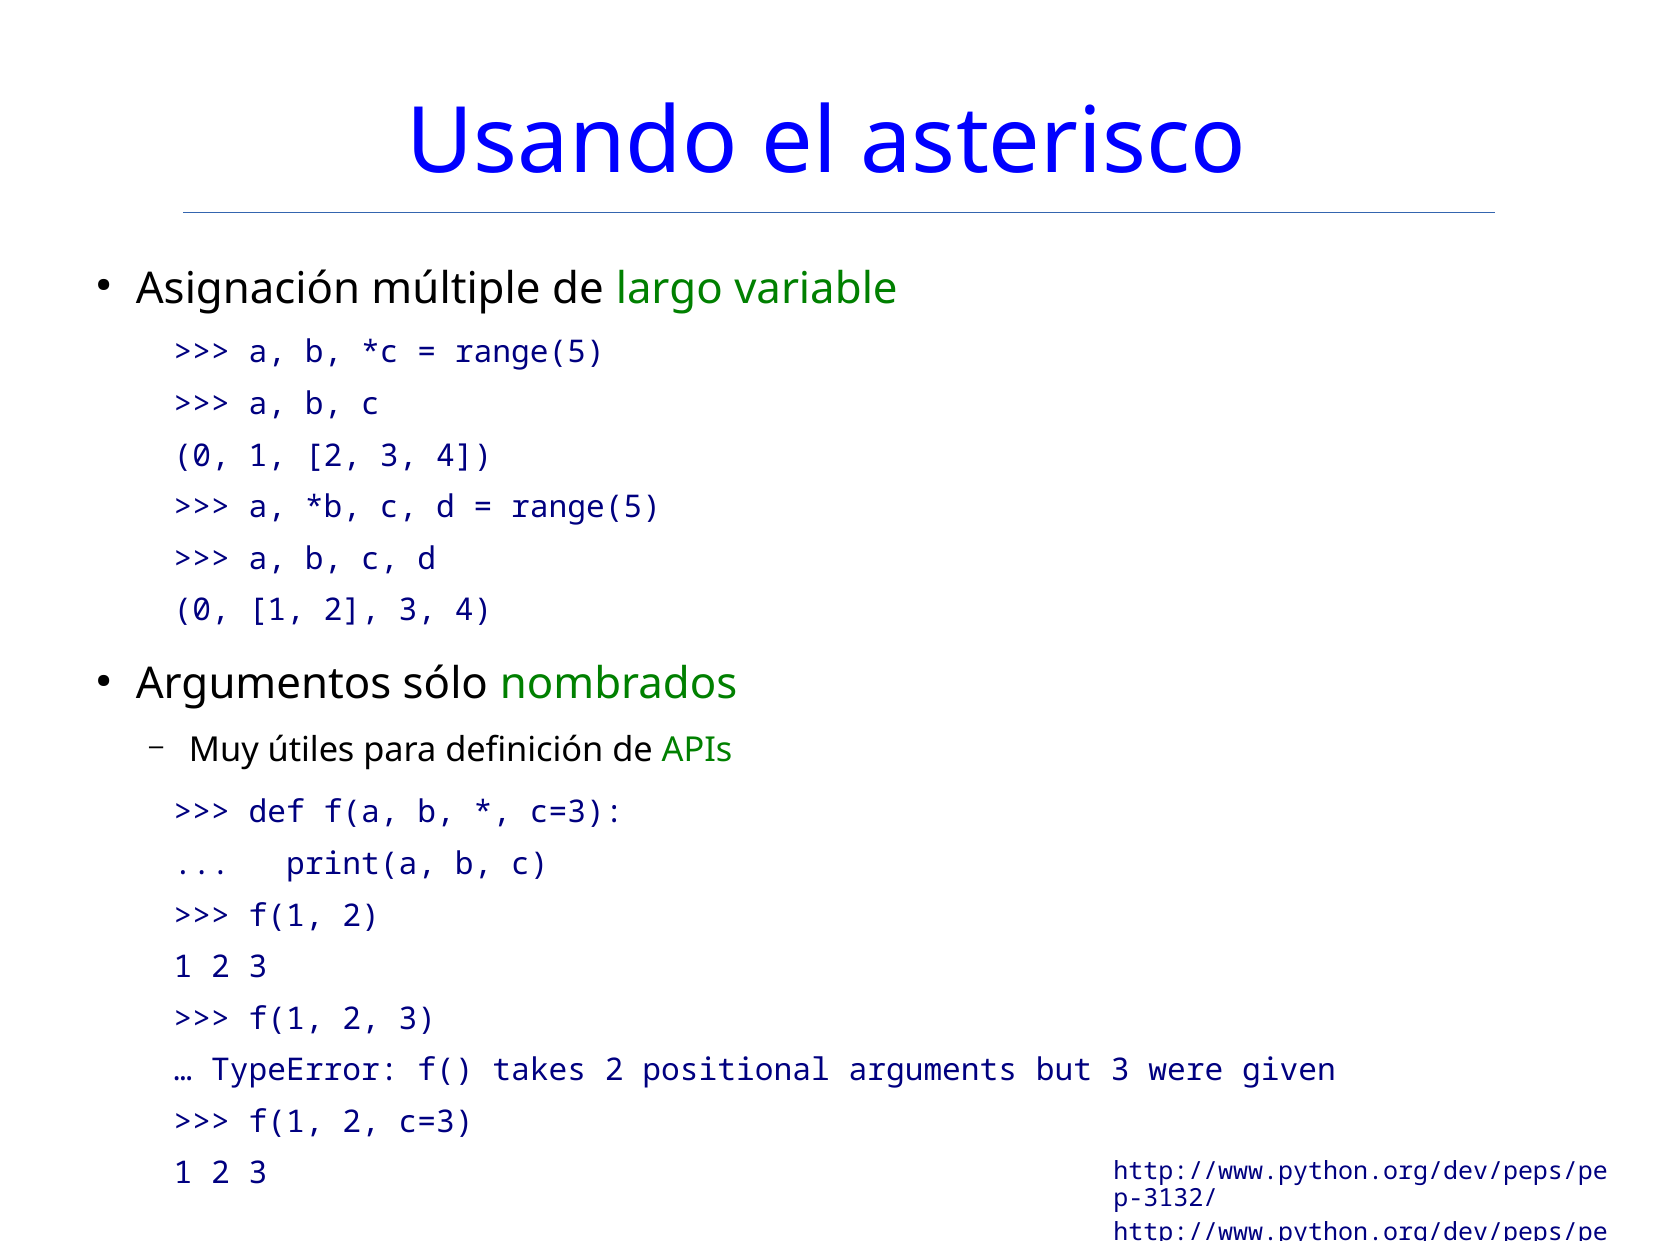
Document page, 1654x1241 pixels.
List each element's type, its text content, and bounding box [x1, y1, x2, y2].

title Usando el asterisco [82, 49, 1571, 225]
text_box http://www.python.org/dev/peps/pep-3132/ http://www.python.org/dev/peps/pep-3102/ [1098, 1145, 1630, 1217]
list Asignación múltiple de largo variable >>> a, b, *c = range(5) >>> a, b, c (0, 1, [2, 3, 4]) >>> a, *b, c, d = range(5) >>> a, b, c, d (0, [1, 2], 3, 4) Argumentos sólo nombrados Muy útiles para definición de APIs >>> def f(a, b, *, c=3): ... print(a, b, c) >>> f(1, 2) 1 2 3 >>> f(1, 2, 3) … TypeError: f() takes 2 positional arguments but 3 were given >>> f(1, 2, c=3) 1 2 3 [82, 256, 1571, 1205]
